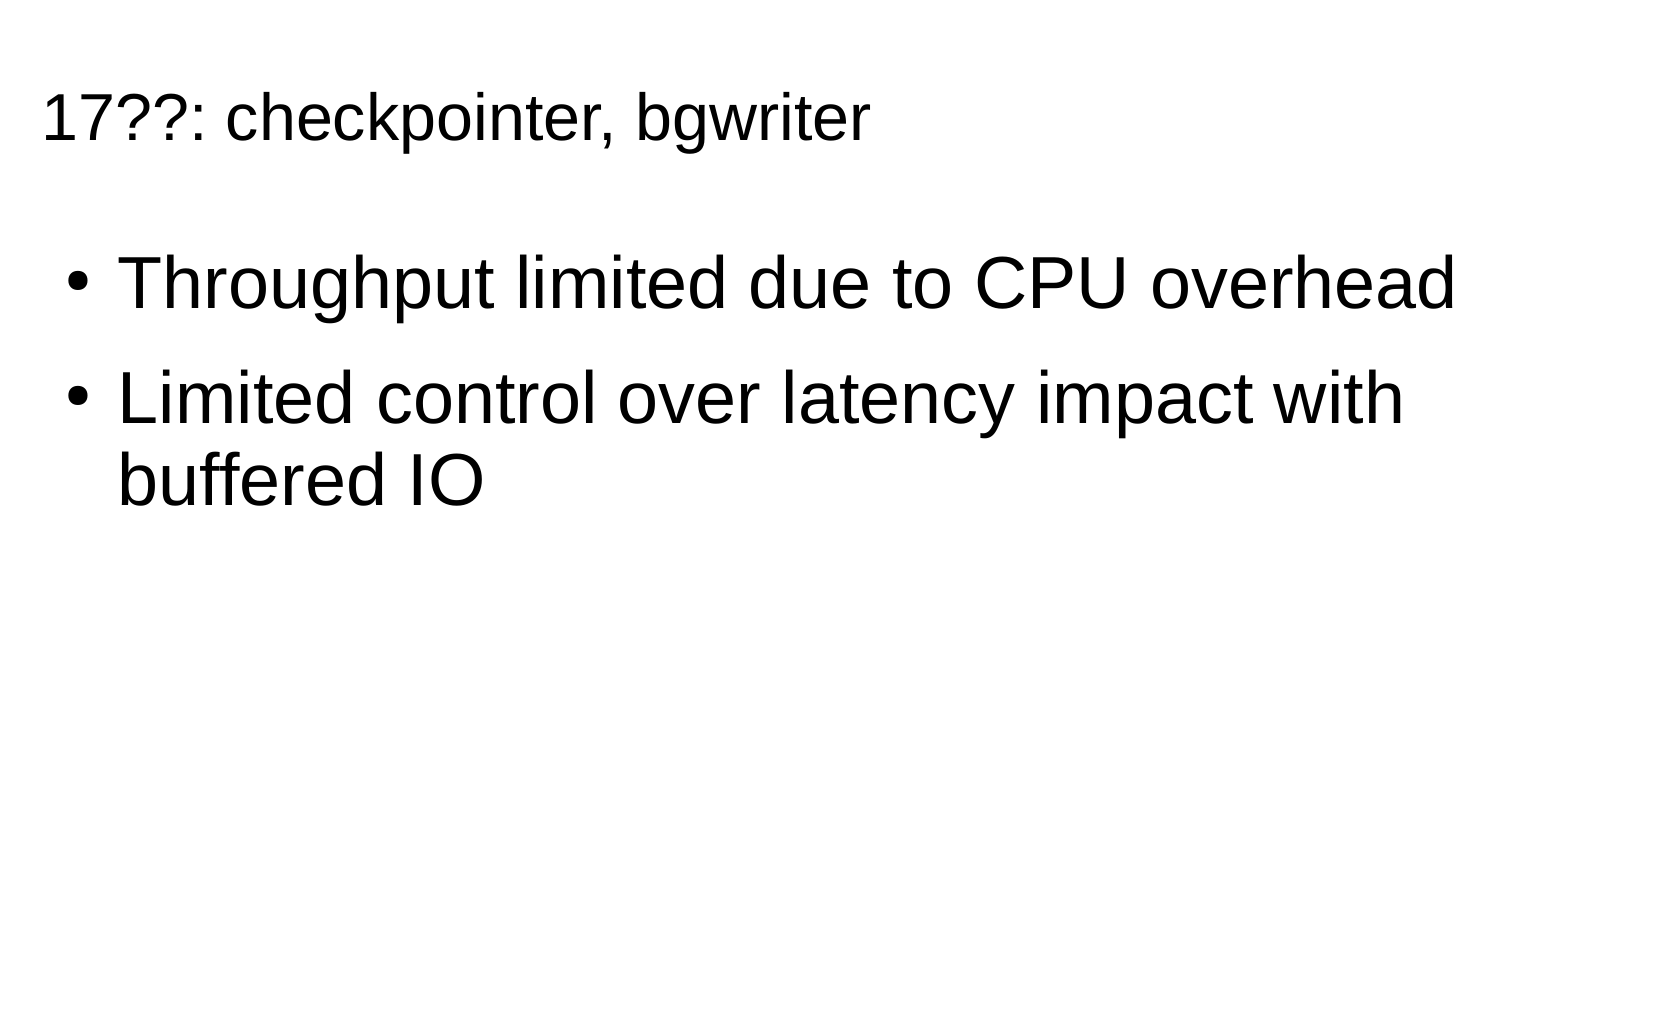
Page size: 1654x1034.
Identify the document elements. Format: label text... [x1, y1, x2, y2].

list Throughput limited due to CPU overhead Limited control over latency impact with buffered IO [47, 241, 1605, 930]
title 17??: checkpointer, bgwriter [41, 40, 1605, 195]
